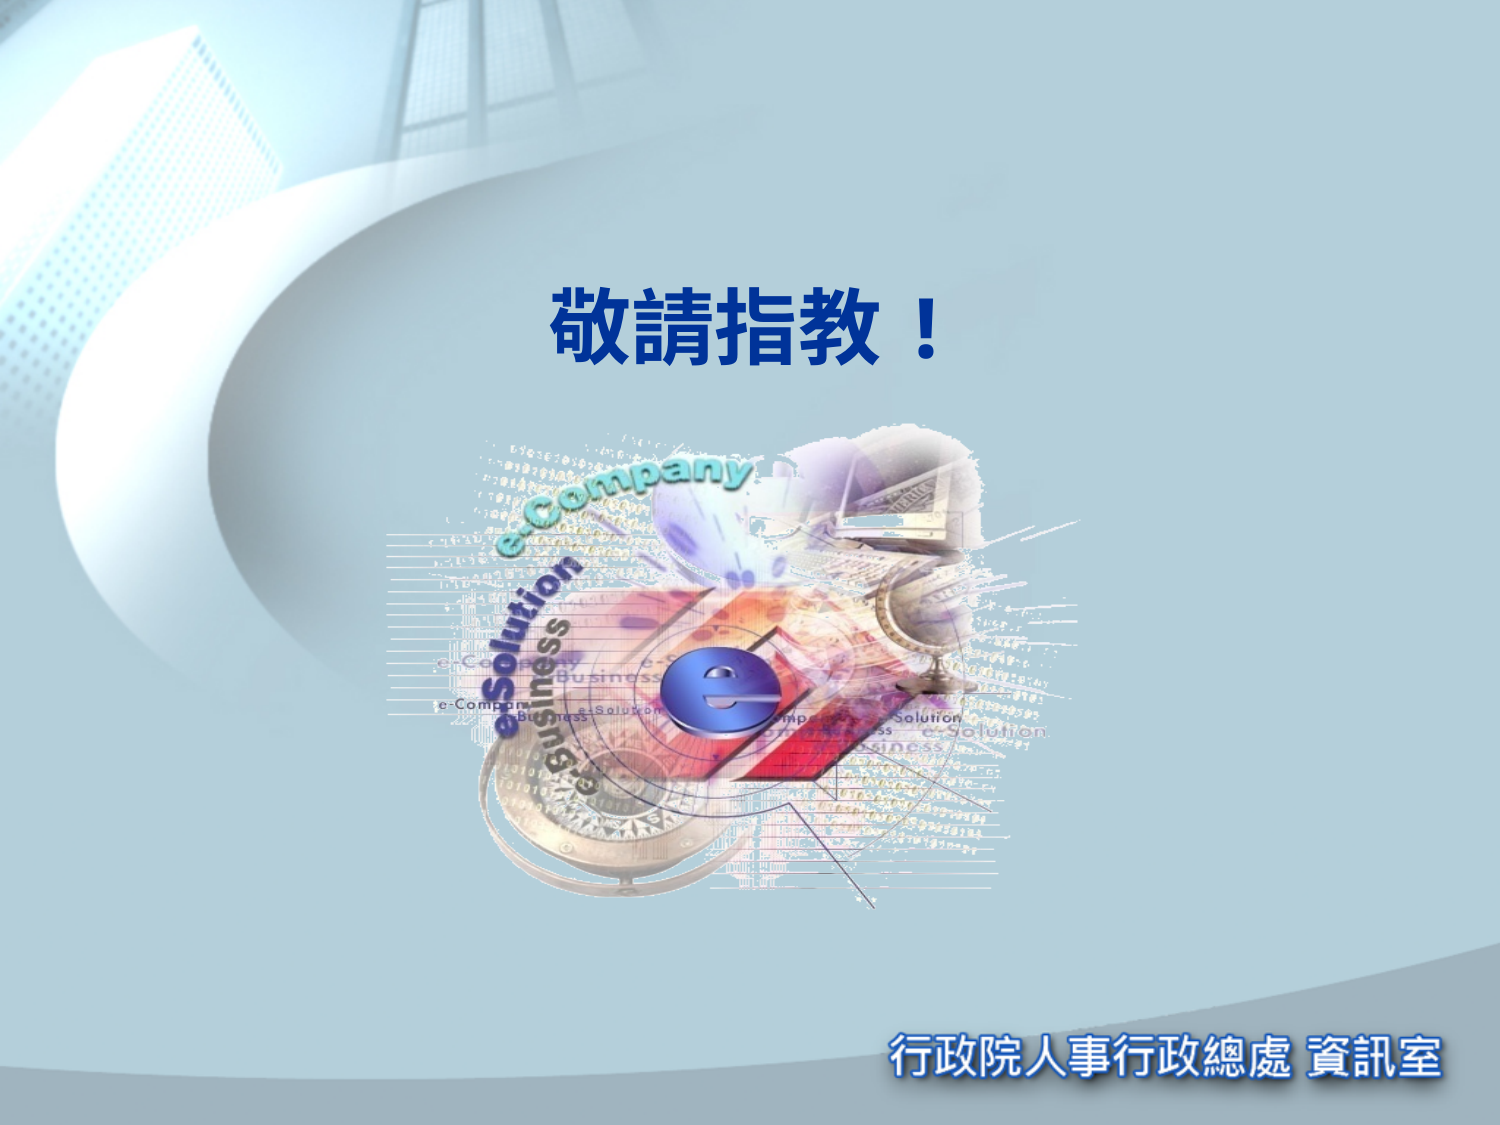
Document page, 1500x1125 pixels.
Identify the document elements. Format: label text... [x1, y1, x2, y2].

picture [0, 0, 1500, 1125]
text_box 敬請指教! [112, 231, 1388, 420]
